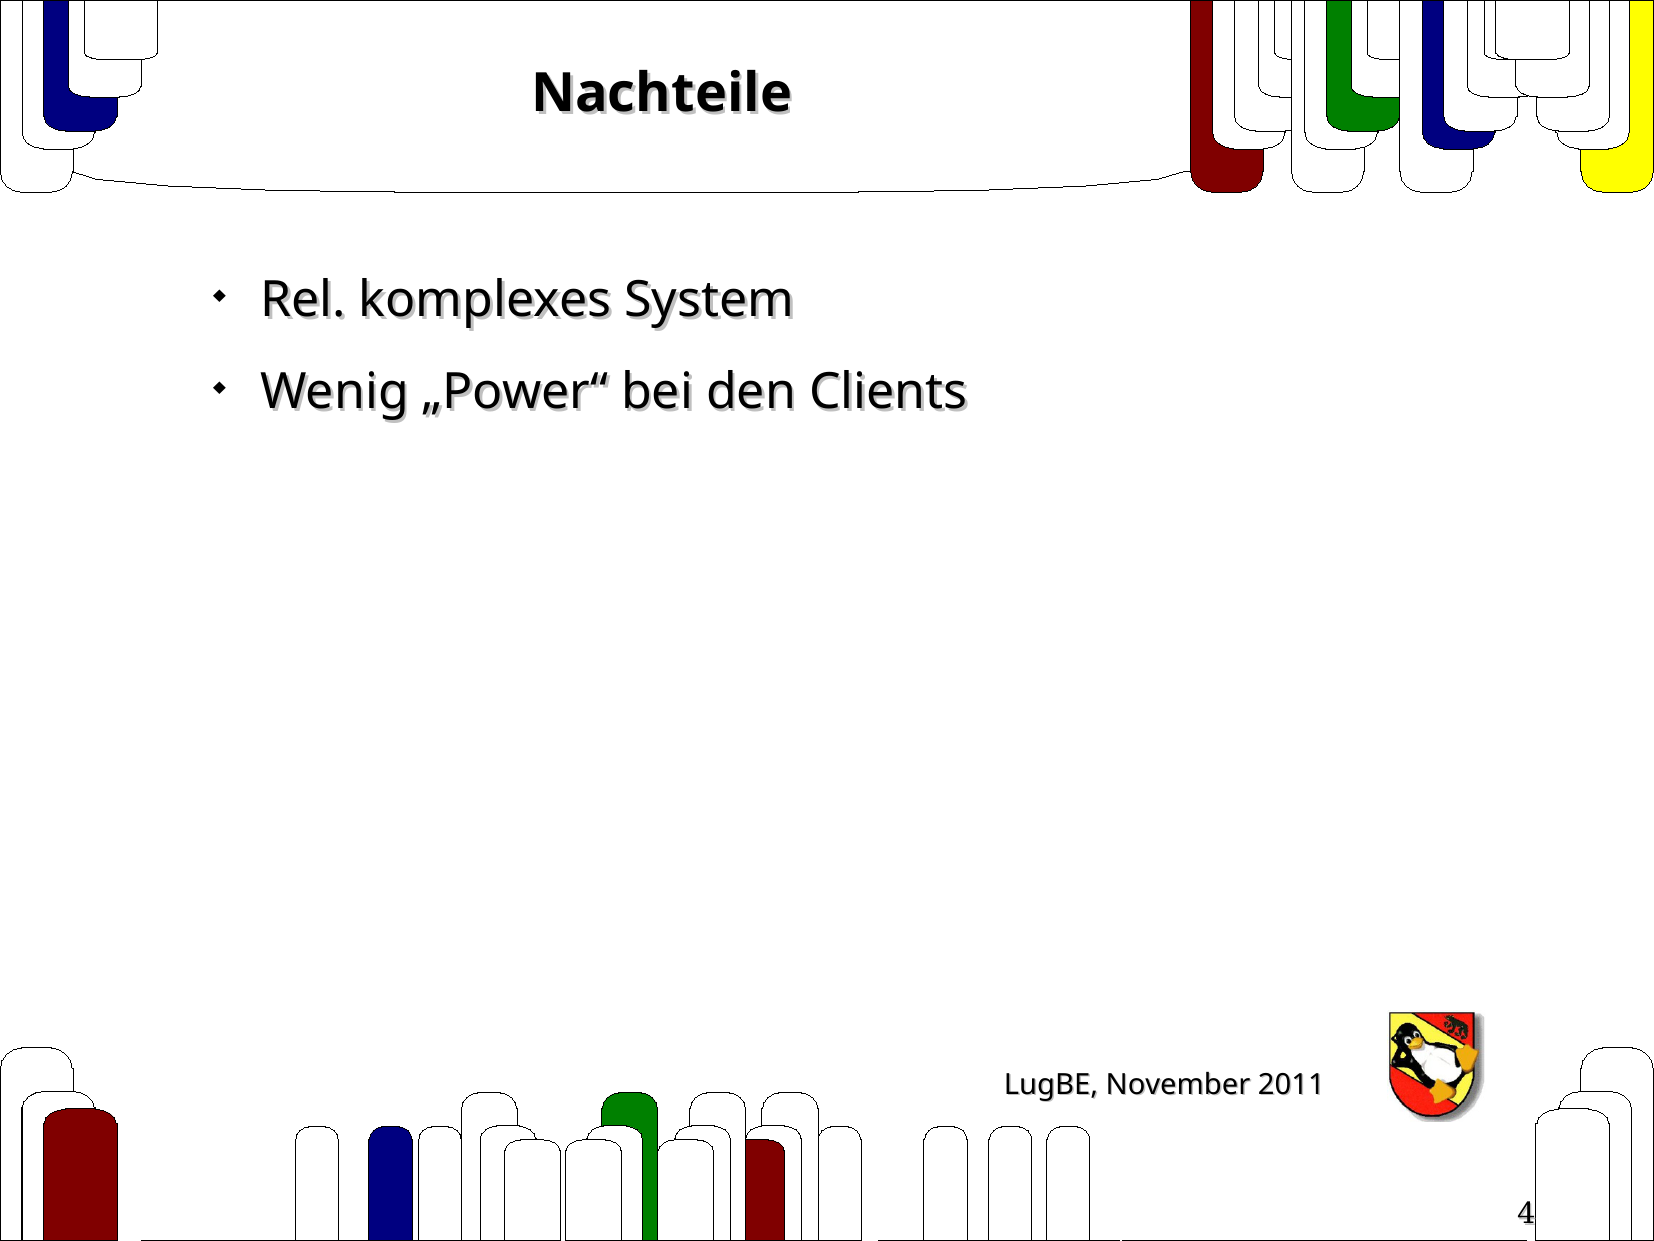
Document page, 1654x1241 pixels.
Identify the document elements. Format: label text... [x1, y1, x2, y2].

picture [1387, 1010, 1487, 1122]
title Nachteile [171, 15, 1152, 165]
list Rel. komplexes System Wenig „Power“ bei den Clients [118, 263, 1531, 983]
